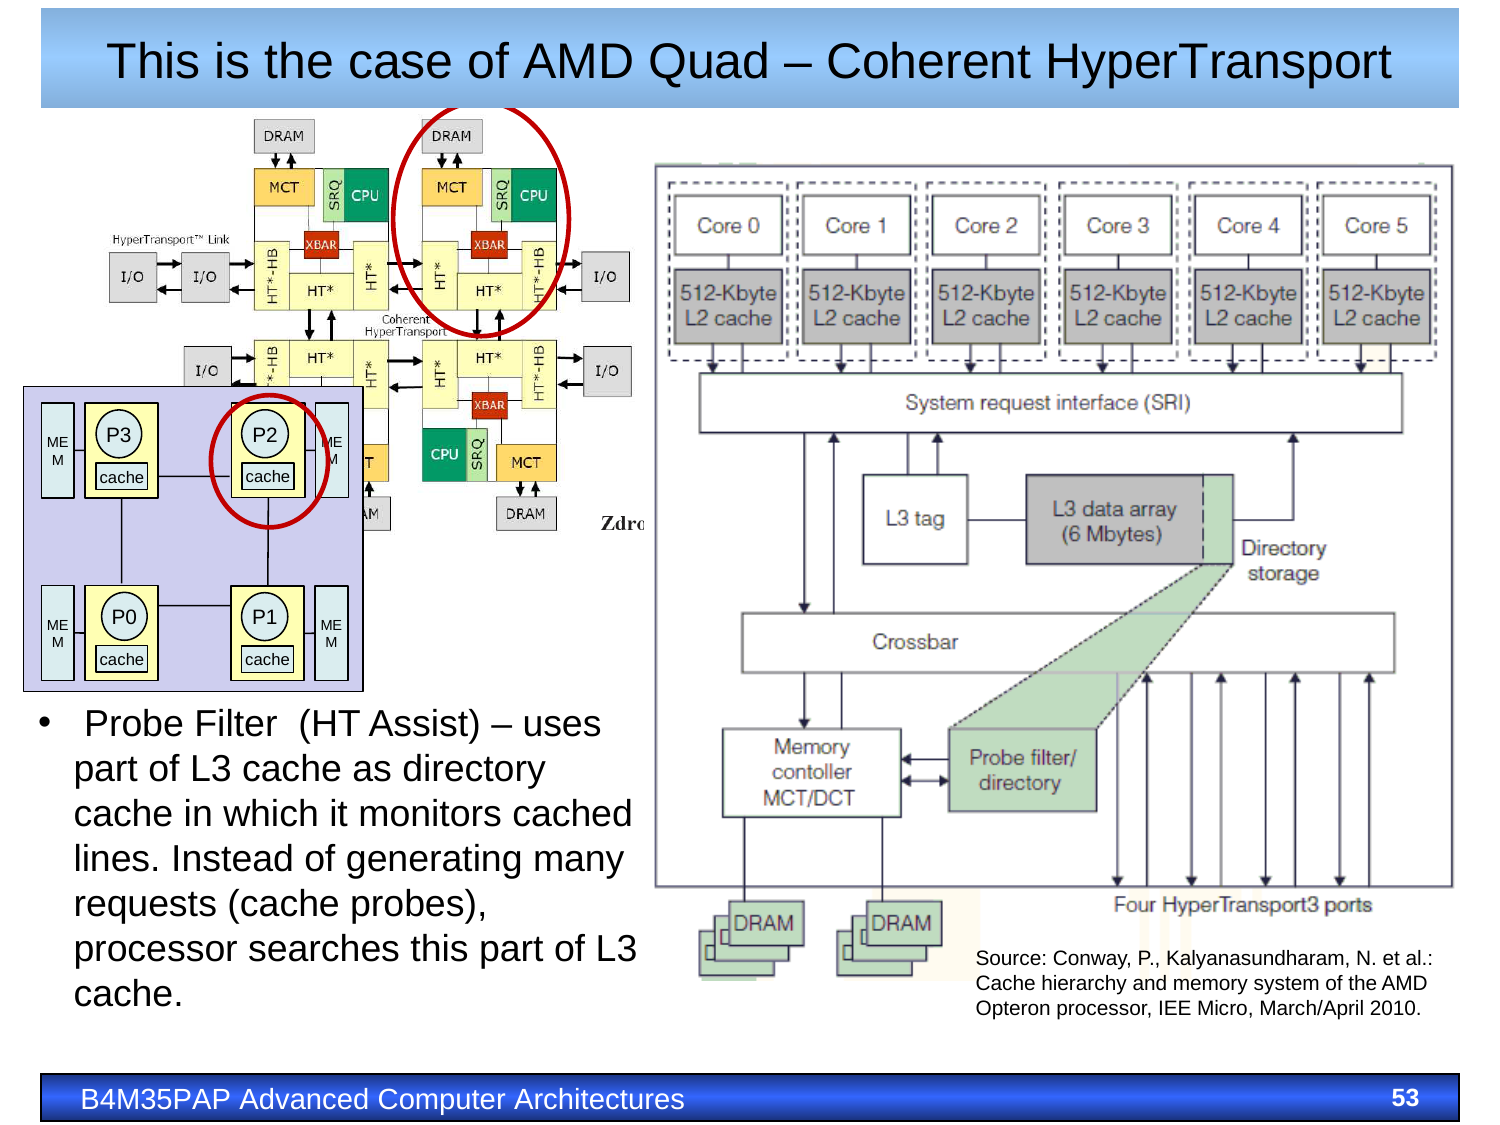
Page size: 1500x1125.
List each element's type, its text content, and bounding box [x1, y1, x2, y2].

text_box P1 [241, 592, 288, 641]
text_box P0 [101, 592, 148, 641]
text_box Probe Filter (HT Assist) – uses part of L3 cache as directory cache in which it monitors cached lines. Instead of generating many requests (cache probes), processor searches this part of L3 cache. [23, 691, 657, 1022]
text_box Source: Conway, P., Kalyanasundharam, N. et al.: Cache hierarchy and memory system of the AMD Opteron processor, IEE Micro, March/April 2010. [960, 937, 1500, 1028]
text_box P3 [96, 409, 142, 458]
text_box MEM [315, 585, 348, 681]
title This is the case of AMD Quad – Coherent HyperTransport [41, 8, 1459, 108]
text_box cache [96, 645, 148, 673]
text_box P2 [241, 409, 289, 458]
text_box cache [96, 463, 148, 490]
text_box cache [241, 646, 294, 673]
text_box MEM [315, 402, 349, 498]
text_box cache [242, 463, 294, 490]
text_box MEM [315, 426, 325, 497]
text_box MEM [41, 585, 75, 681]
picture [396, 108, 566, 333]
text_box MEM [41, 403, 75, 498]
picture [76, 108, 1467, 981]
text_box [23, 386, 364, 692]
